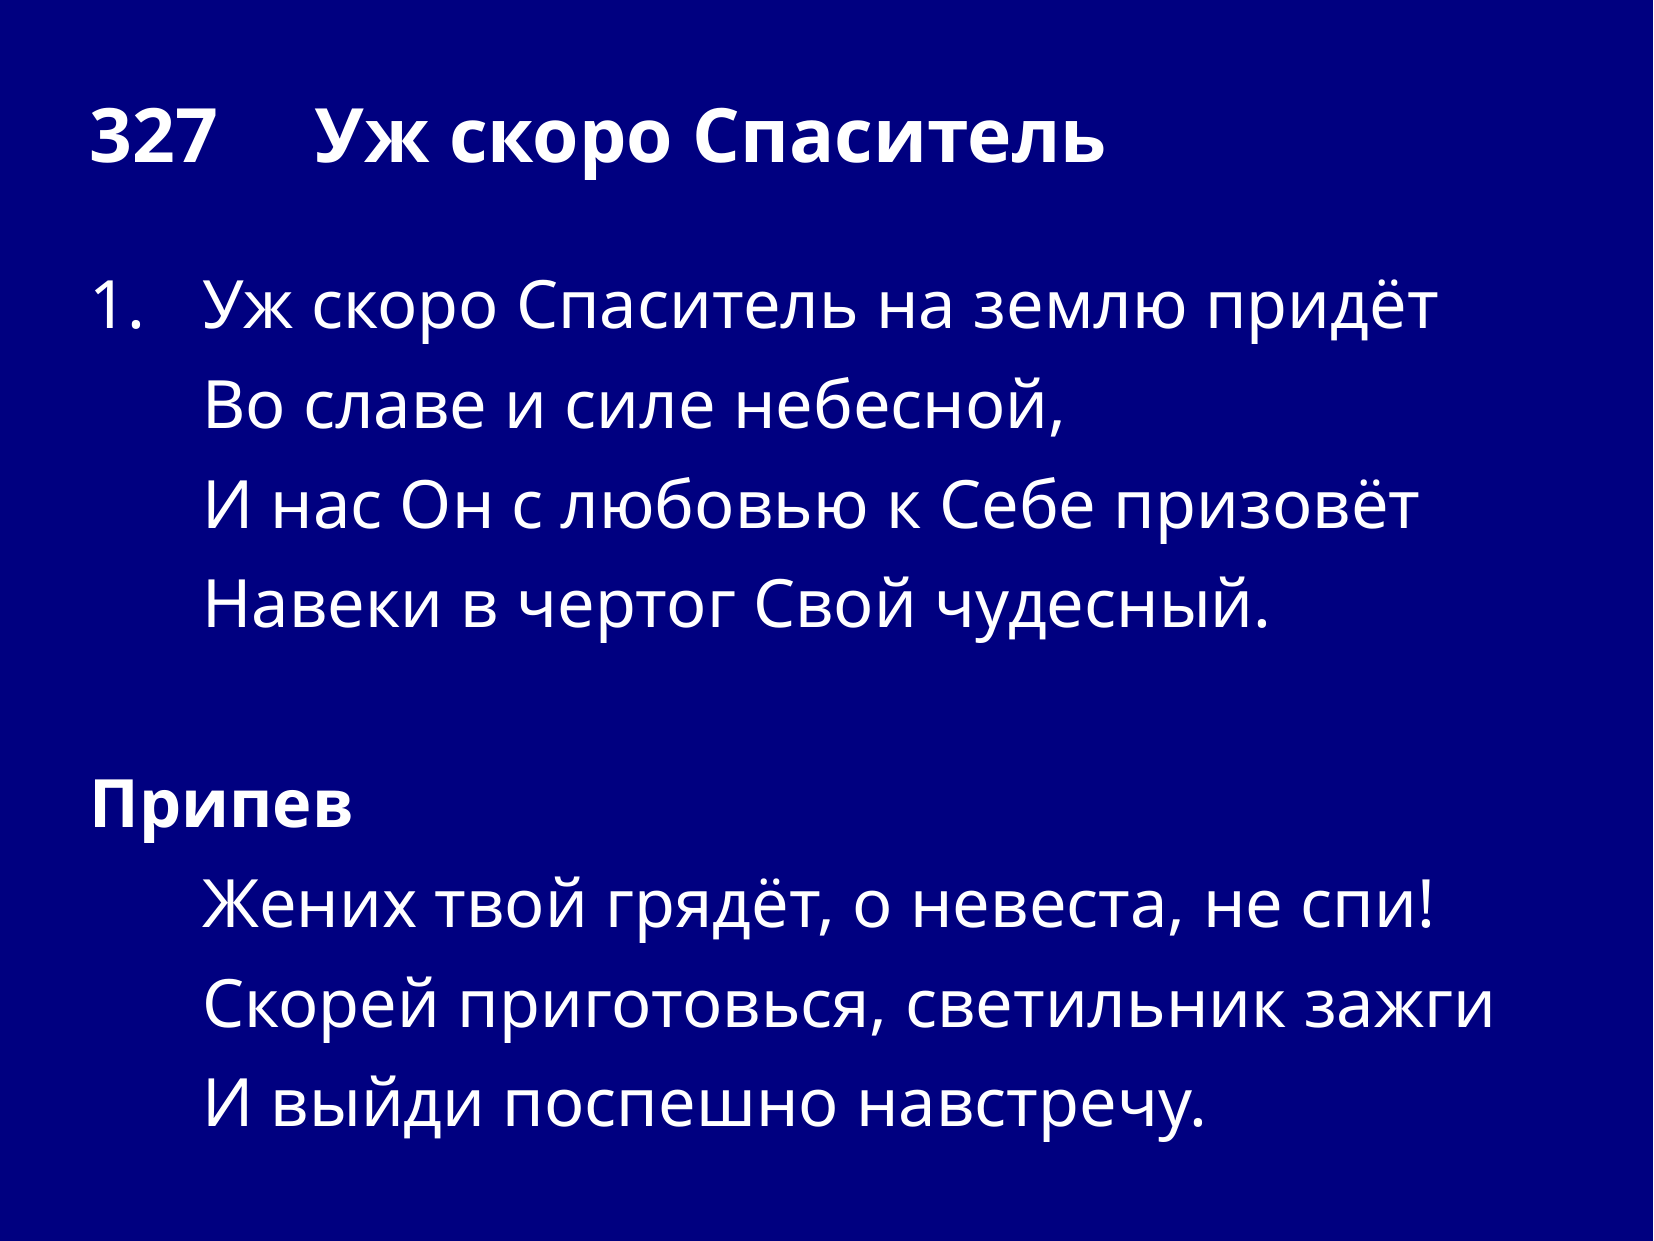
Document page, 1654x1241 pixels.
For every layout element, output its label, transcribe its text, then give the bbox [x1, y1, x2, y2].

text_box 327 Уж скоро Спаситель [75, 75, 1576, 188]
text_box 1. Уж скоро Спаситель на землю придёт Во славе и силе небесной, И нас Он с любовью к Себе призовёт Навеки в чертог Свой чудесный. Припев Жених твой грядёт, о невеста, не спи! Скорей приготовься, светильник зажги И выйди поспешно навстречу. [75, 150, 1653, 1163]
